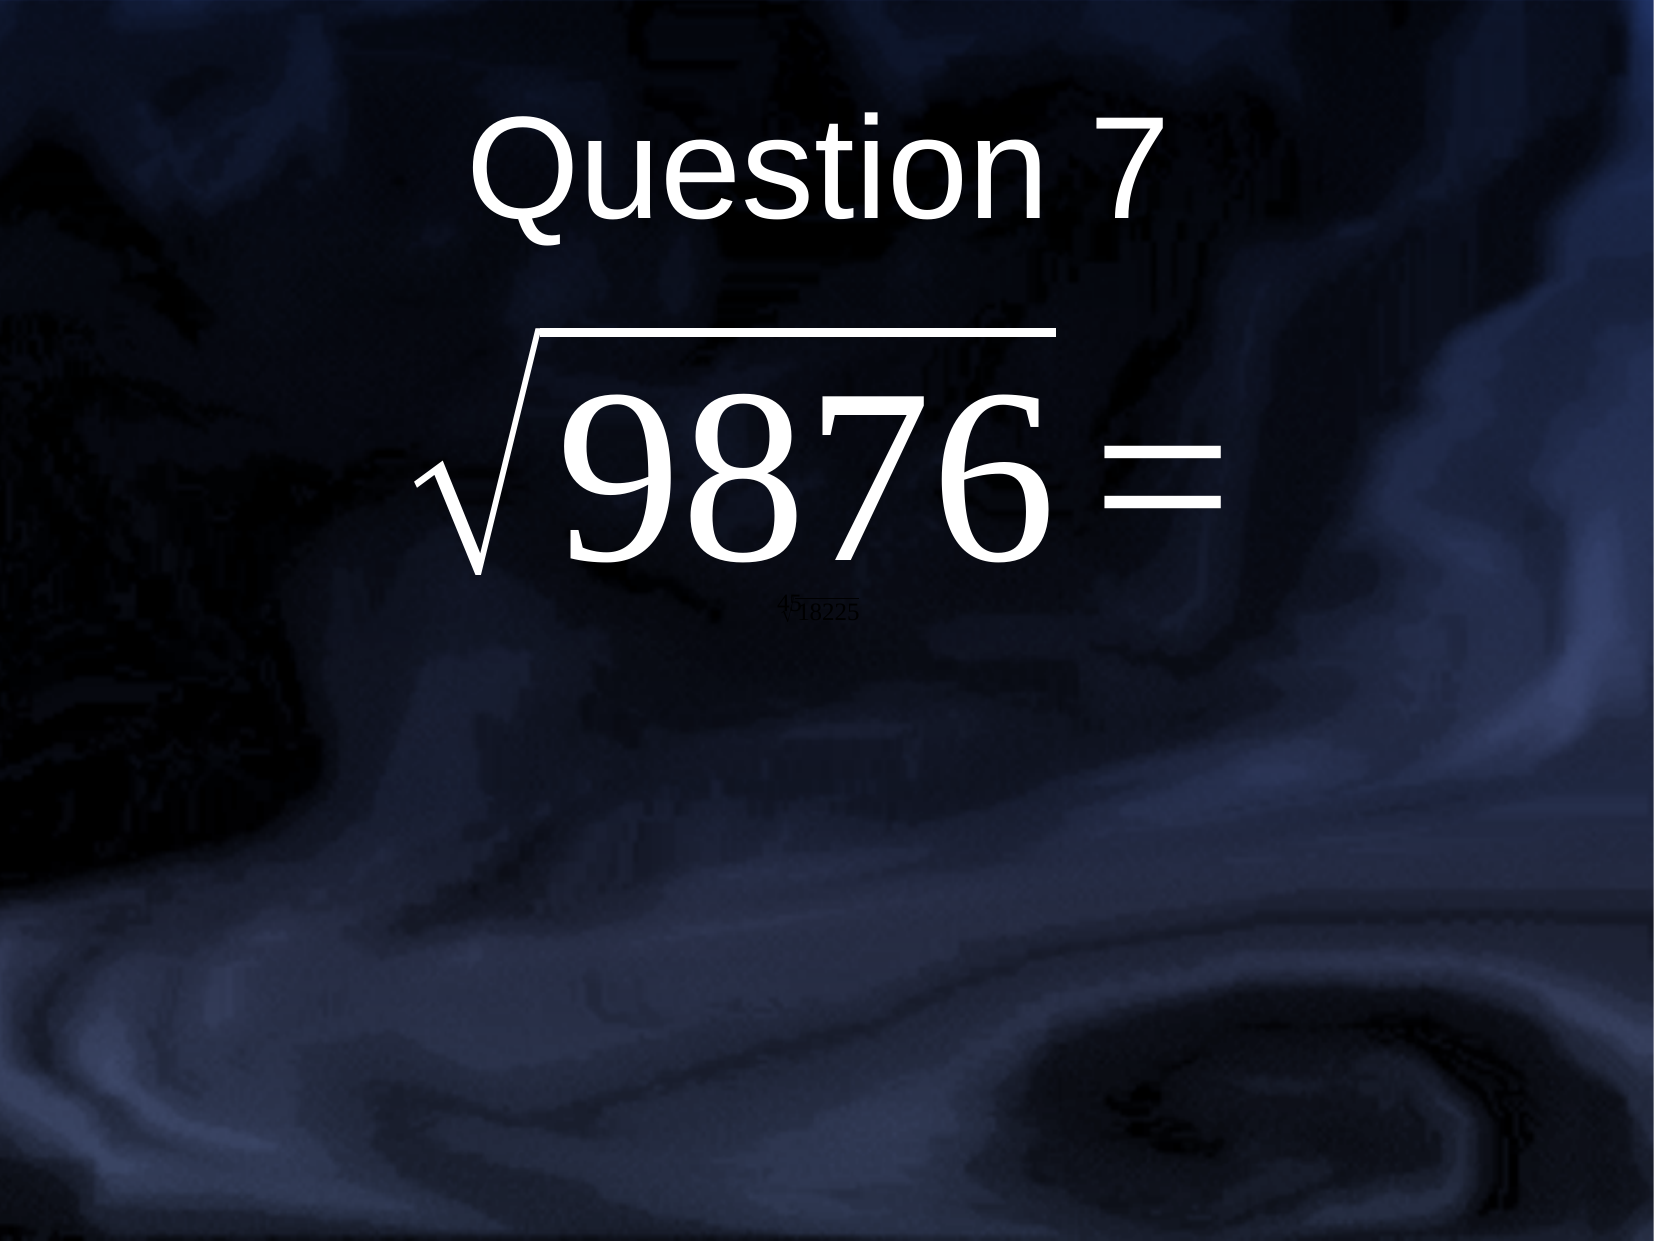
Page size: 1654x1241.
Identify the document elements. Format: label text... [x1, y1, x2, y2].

picture [0, 0, 1654, 1241]
chart [392, 315, 1246, 626]
subtitle Question 7 [75, 86, 1564, 529]
